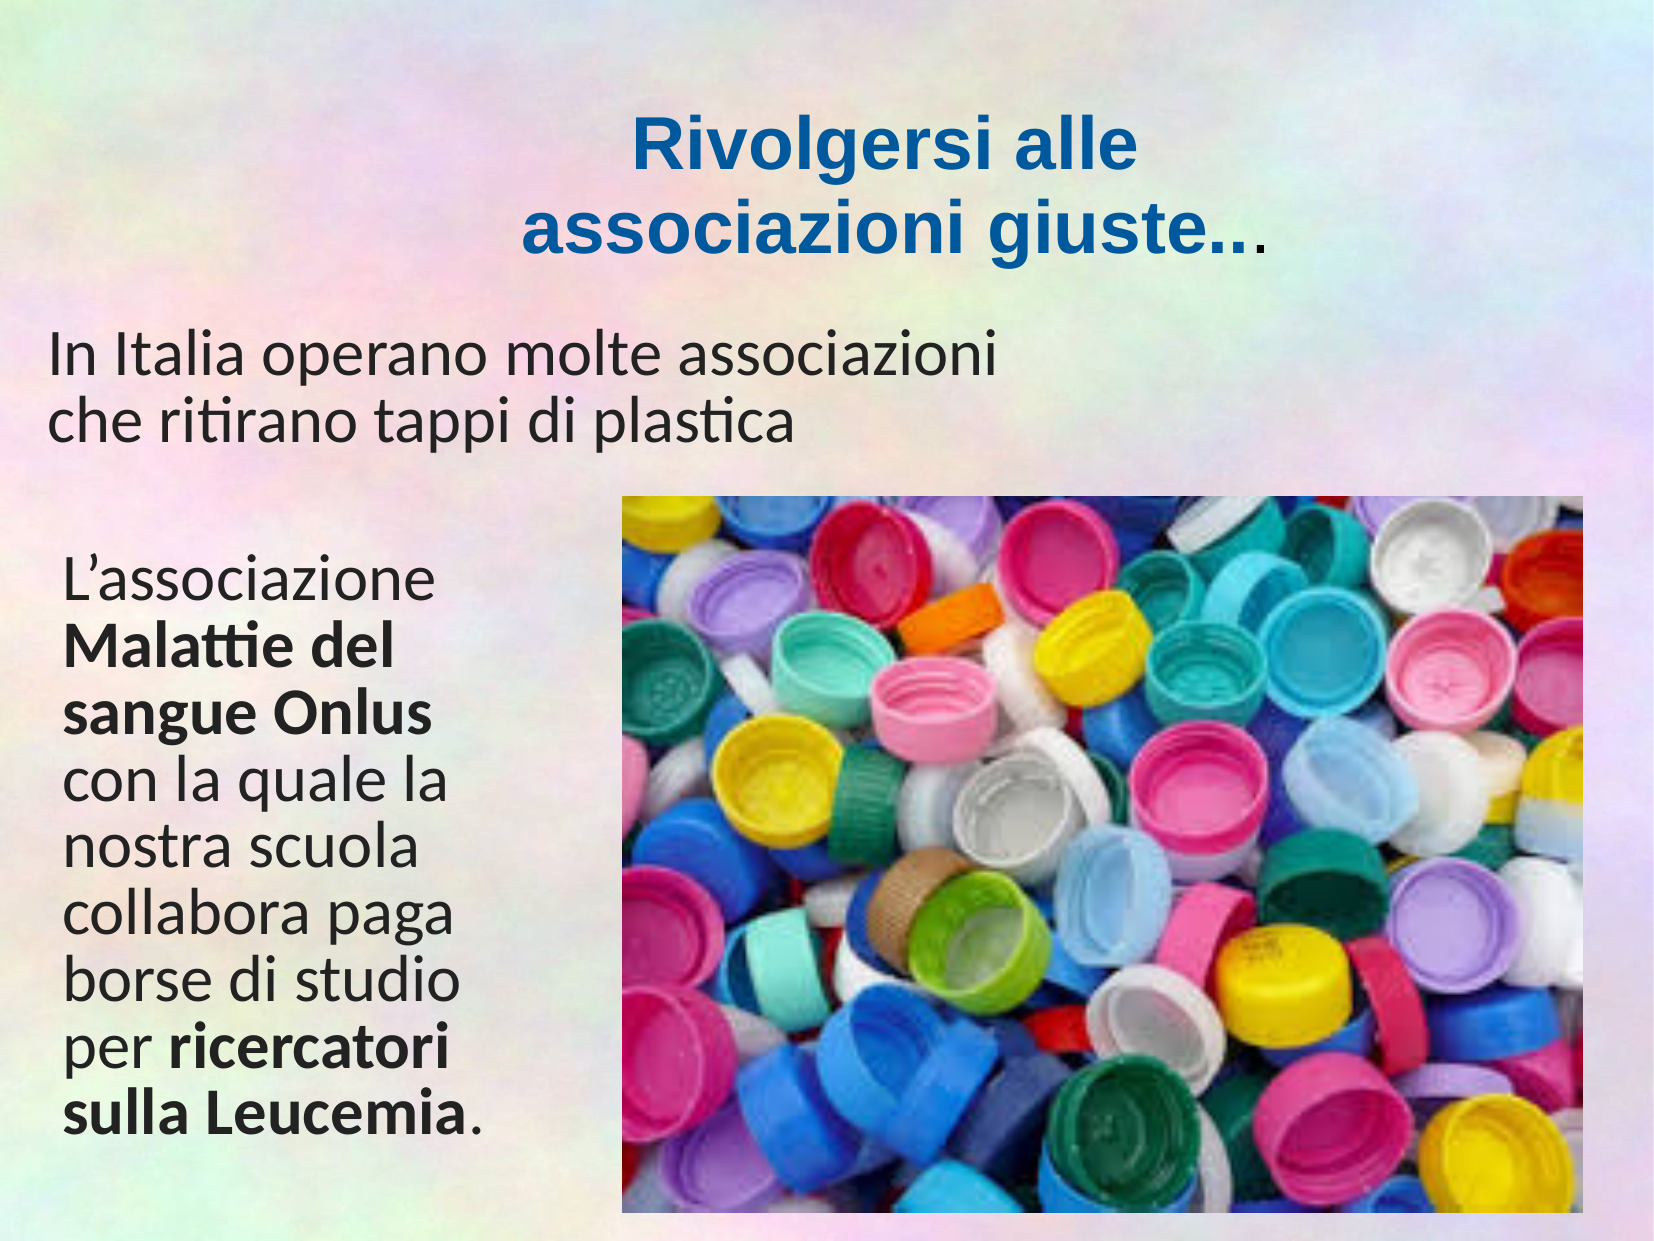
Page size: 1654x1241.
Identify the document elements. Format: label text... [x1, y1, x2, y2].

title Rivolgersi alle associazioni giuste... [318, 64, 1453, 308]
list In Italia operano molte associazioni che ritirano tappi di plastica [47, 325, 1560, 981]
text_box L’associazione Malattie del sangue Onlus con la quale la nostra scuola collabora paga borse di studio per ricercatori sulla Leucemia. [47, 543, 567, 1241]
picture [0, 0, 1654, 1241]
